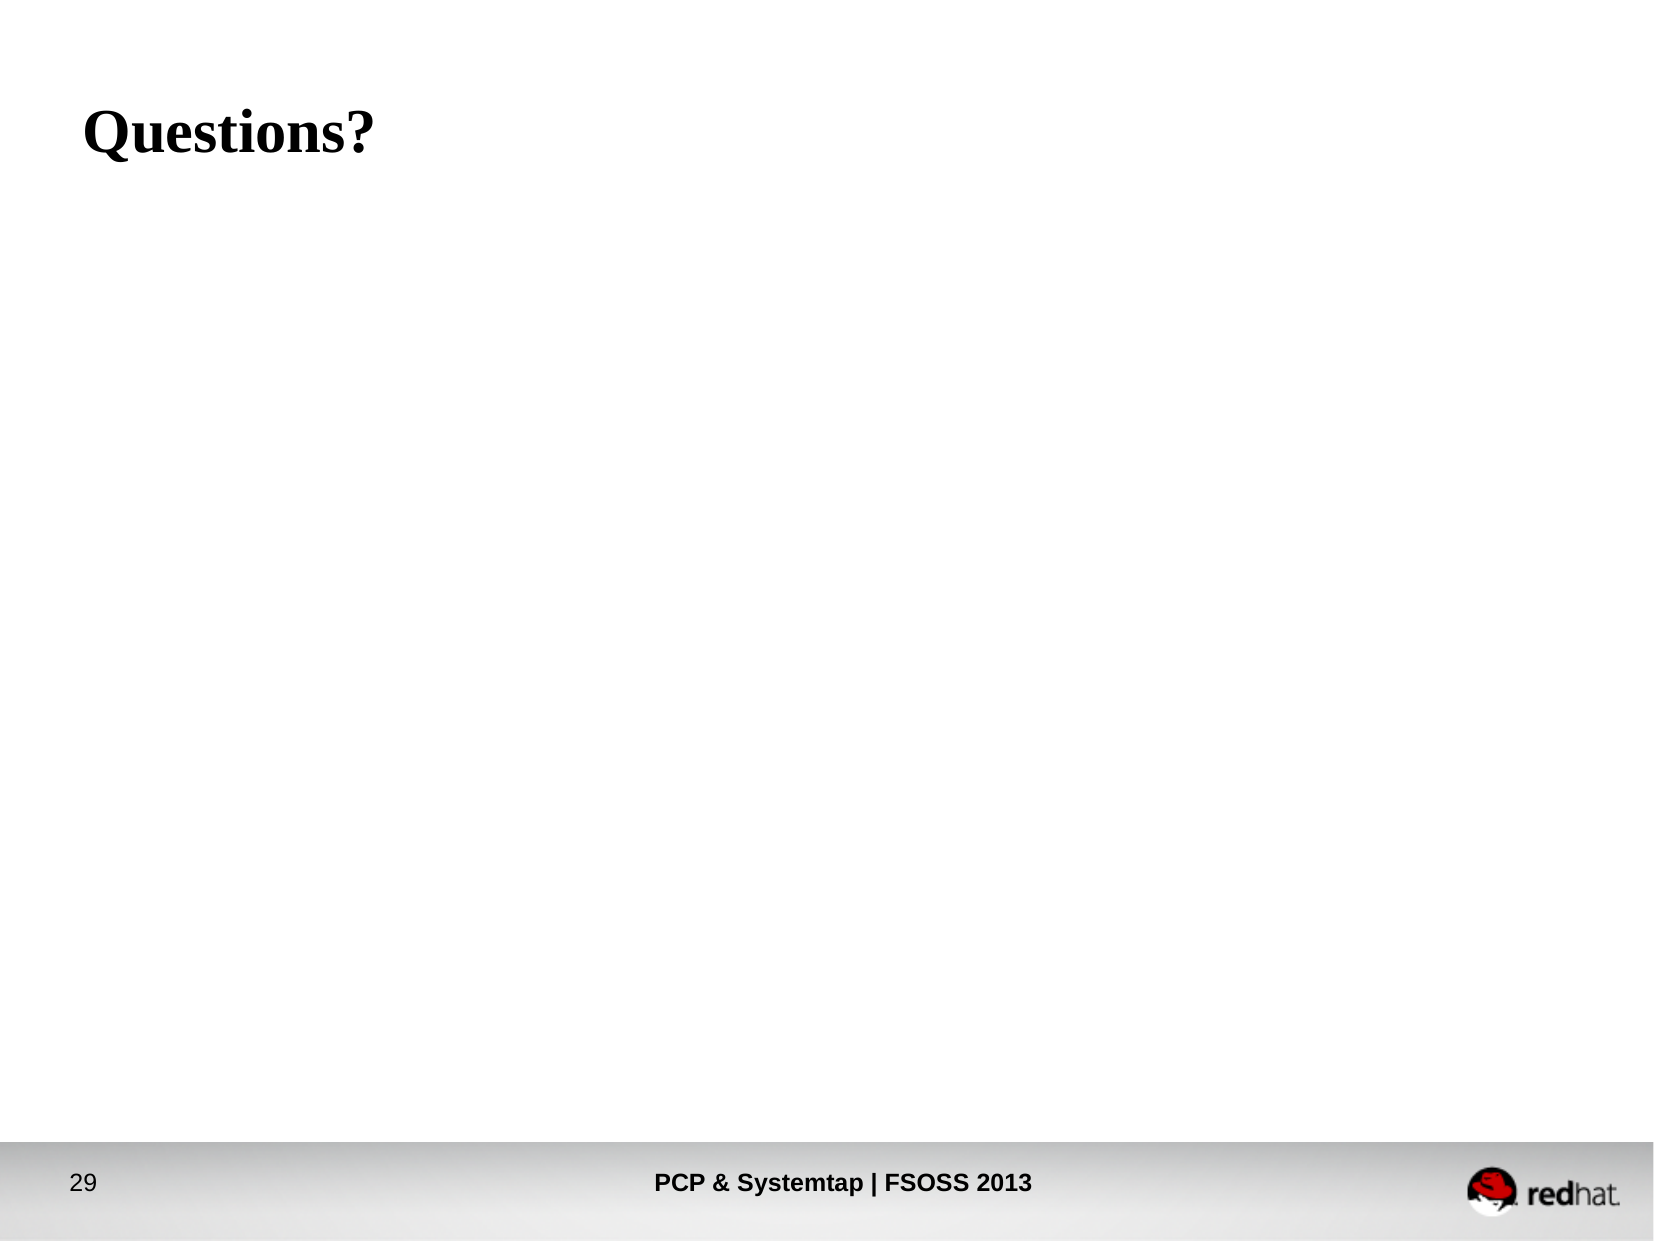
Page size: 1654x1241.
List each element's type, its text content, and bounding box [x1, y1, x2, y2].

title Questions? [82, 37, 1571, 226]
picture [0, 1142, 1654, 1241]
